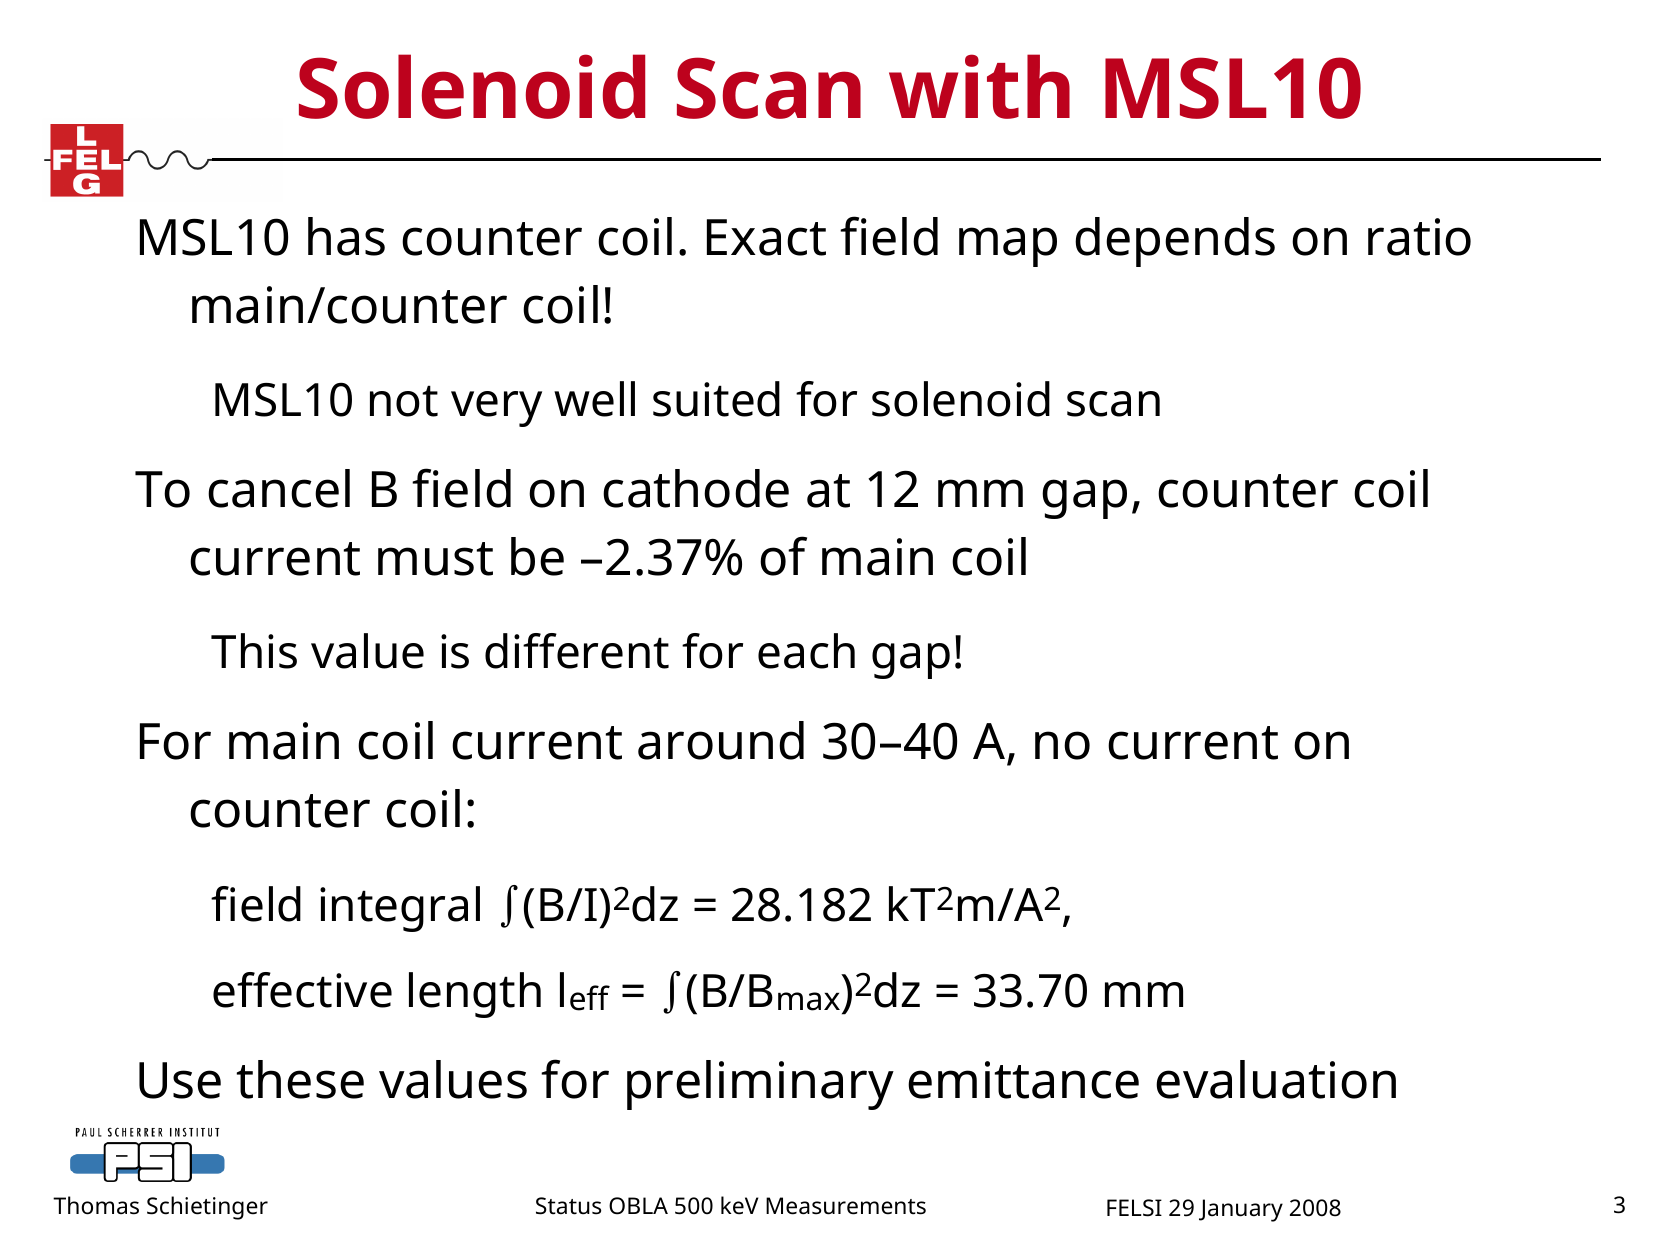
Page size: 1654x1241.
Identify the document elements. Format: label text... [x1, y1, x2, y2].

title Solenoid Scan with MSL10 [124, 17, 1537, 156]
picture [42, 118, 283, 202]
picture [61, 1115, 235, 1190]
list MSL10 has counter coil. Exact field map depends on ratio main/counter coil! MSL10 not very well suited for solenoid scan To cancel B field on cathode at 12 mm gap, counter coil current must be –2.37% of main coil This value is different for each gap! For main coil current around 30–40 A, no current on counter coil: field integral ∫(B/I)2dz = 28.182 kT2m/A2, effective length leff = ∫(B/Bmax)2dz = 33.70 mm Use these values for preliminary emittance evaluation [117, 201, 1530, 1078]
